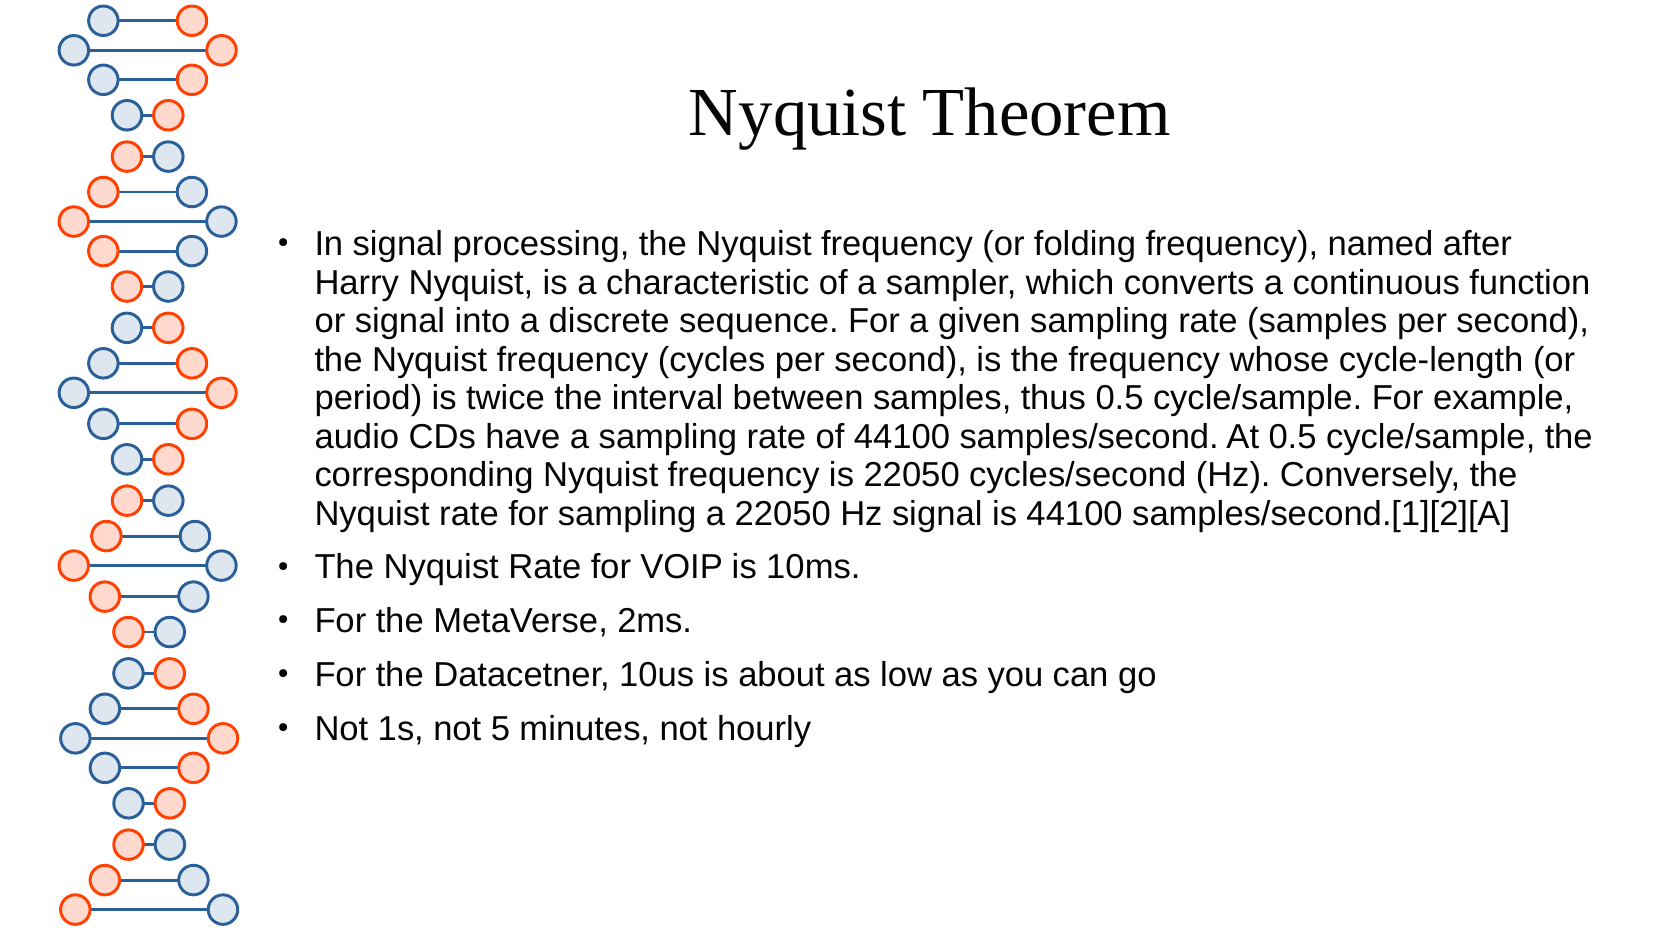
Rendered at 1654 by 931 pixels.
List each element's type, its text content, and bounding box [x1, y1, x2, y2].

title Nyquist Theorem [265, 35, 1595, 189]
list In signal processing, the Nyquist frequency (or folding frequency), named after Harry Nyquist, is a characteristic of a sampler, which converts a continuous function or signal into a discrete sequence. For a given sampling rate (samples per second), the Nyquist frequency (cycles per second), is the frequency whose cycle-length (or period) is twice the interval between samples, thus 0.5 cycle/sample. For example, audio CDs have a sampling rate of 44100 samples/second. At 0.5 cycle/sample, the corresponding Nyquist frequency is 22050 cycles/second (Hz). Conversely, the Nyquist rate for sampling a 22050 Hz signal is 44100 samples/second.[1][2][A] The Nyquist Rate for VOIP is 10ms. For the MetaVerse, 2ms. For the Datacetner, 10us is about as low as you can go Not 1s, not 5 minutes, not hourly [265, 224, 1595, 764]
